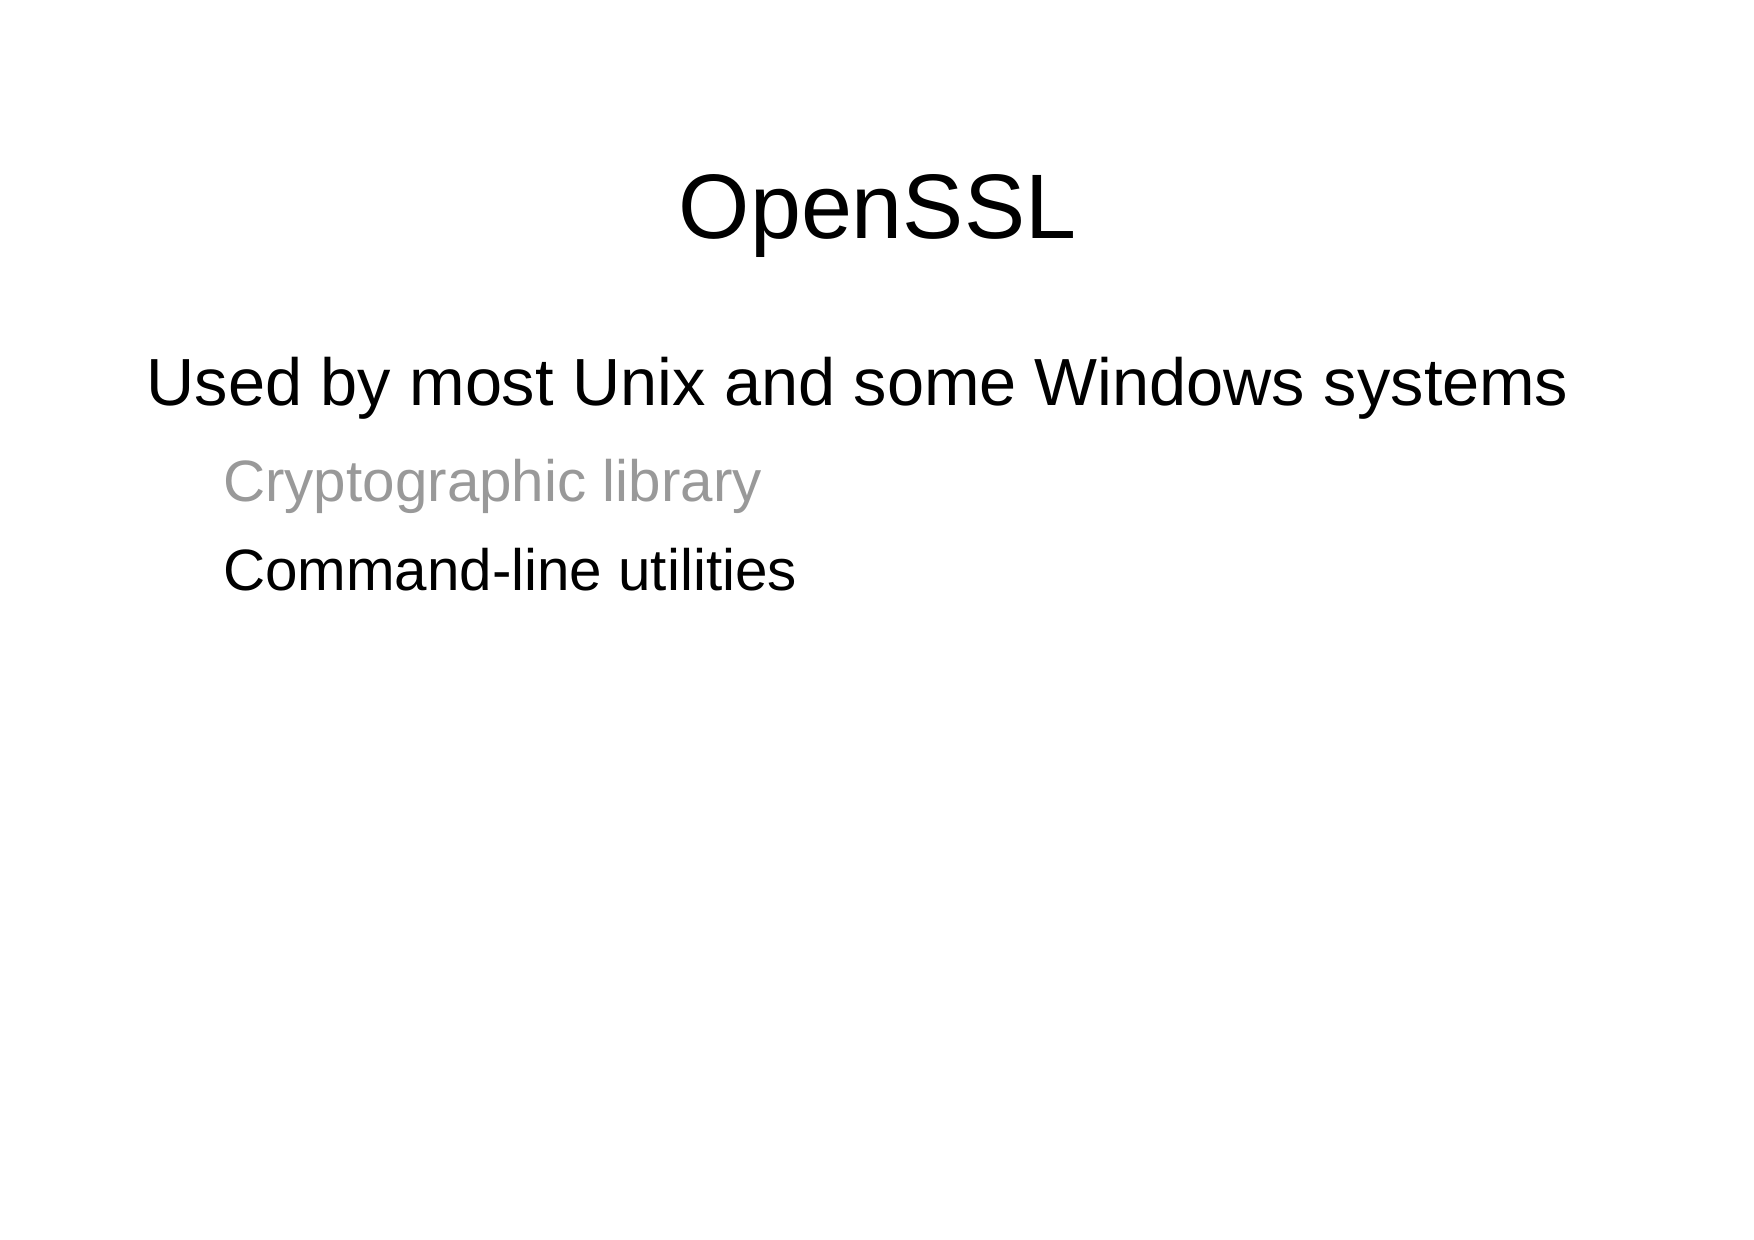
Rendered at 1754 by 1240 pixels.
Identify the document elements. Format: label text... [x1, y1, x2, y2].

list Used by most Unix and some Windows systems Cryptographic library Command-line utilities [128, 344, 1627, 1126]
title OpenSSL [128, 102, 1627, 310]
